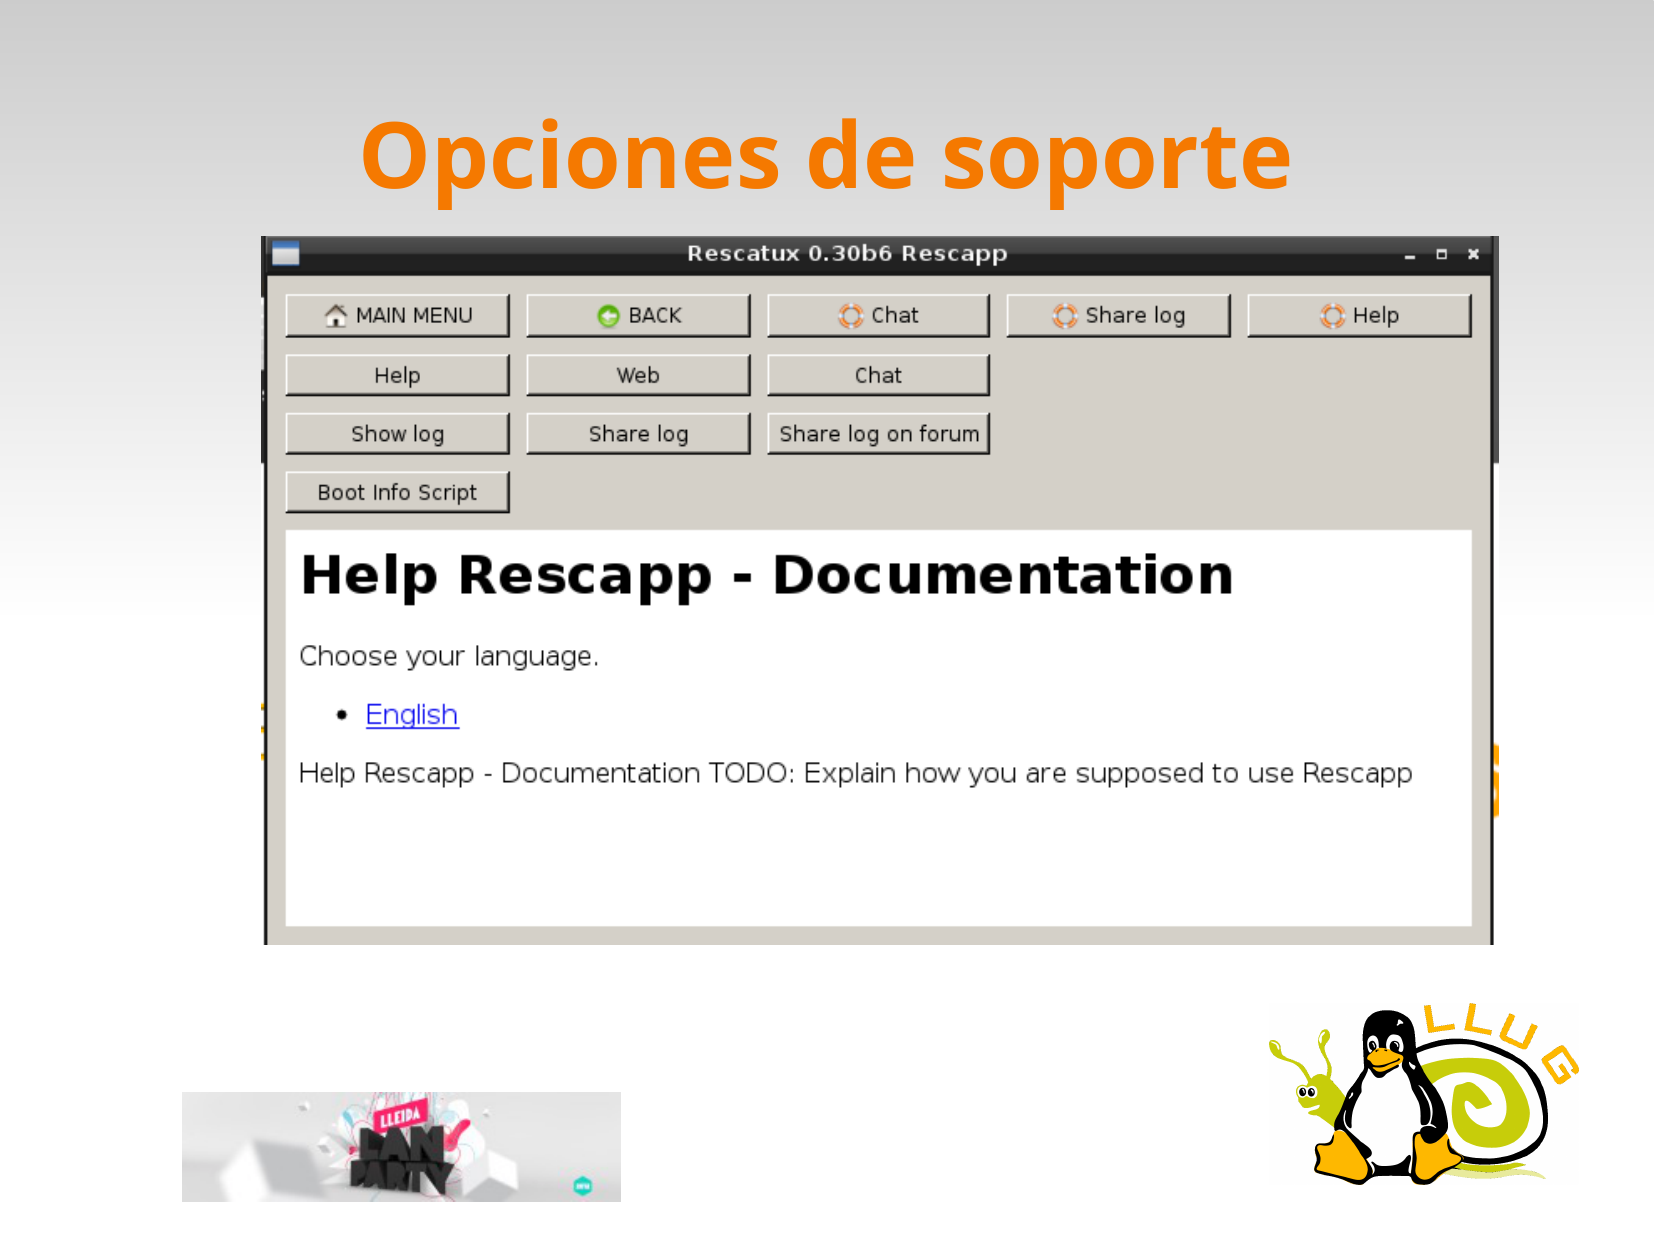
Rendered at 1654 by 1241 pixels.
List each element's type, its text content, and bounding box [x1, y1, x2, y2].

title Opciones de soporte [82, 56, 1571, 250]
picture [261, 236, 1499, 945]
picture [1269, 1003, 1579, 1185]
picture [182, 1092, 621, 1202]
